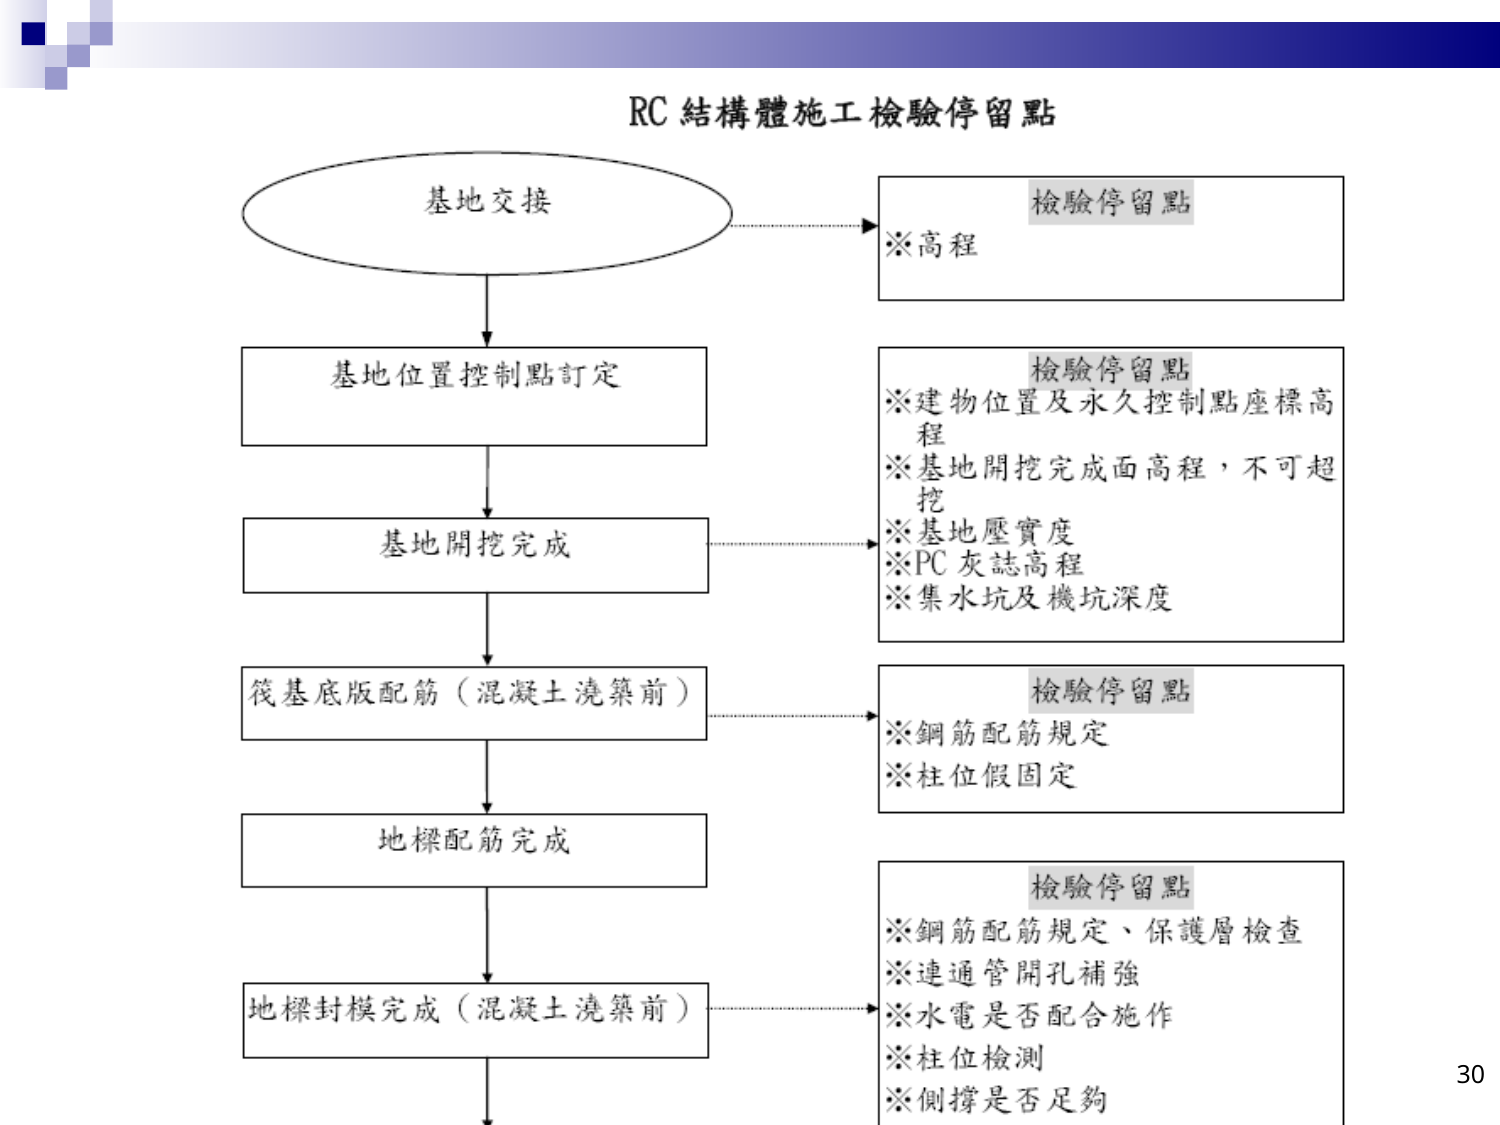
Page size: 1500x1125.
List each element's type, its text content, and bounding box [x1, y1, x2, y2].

text_box <number> [1392, 1025, 1500, 1101]
picture [135, 90, 1392, 1125]
